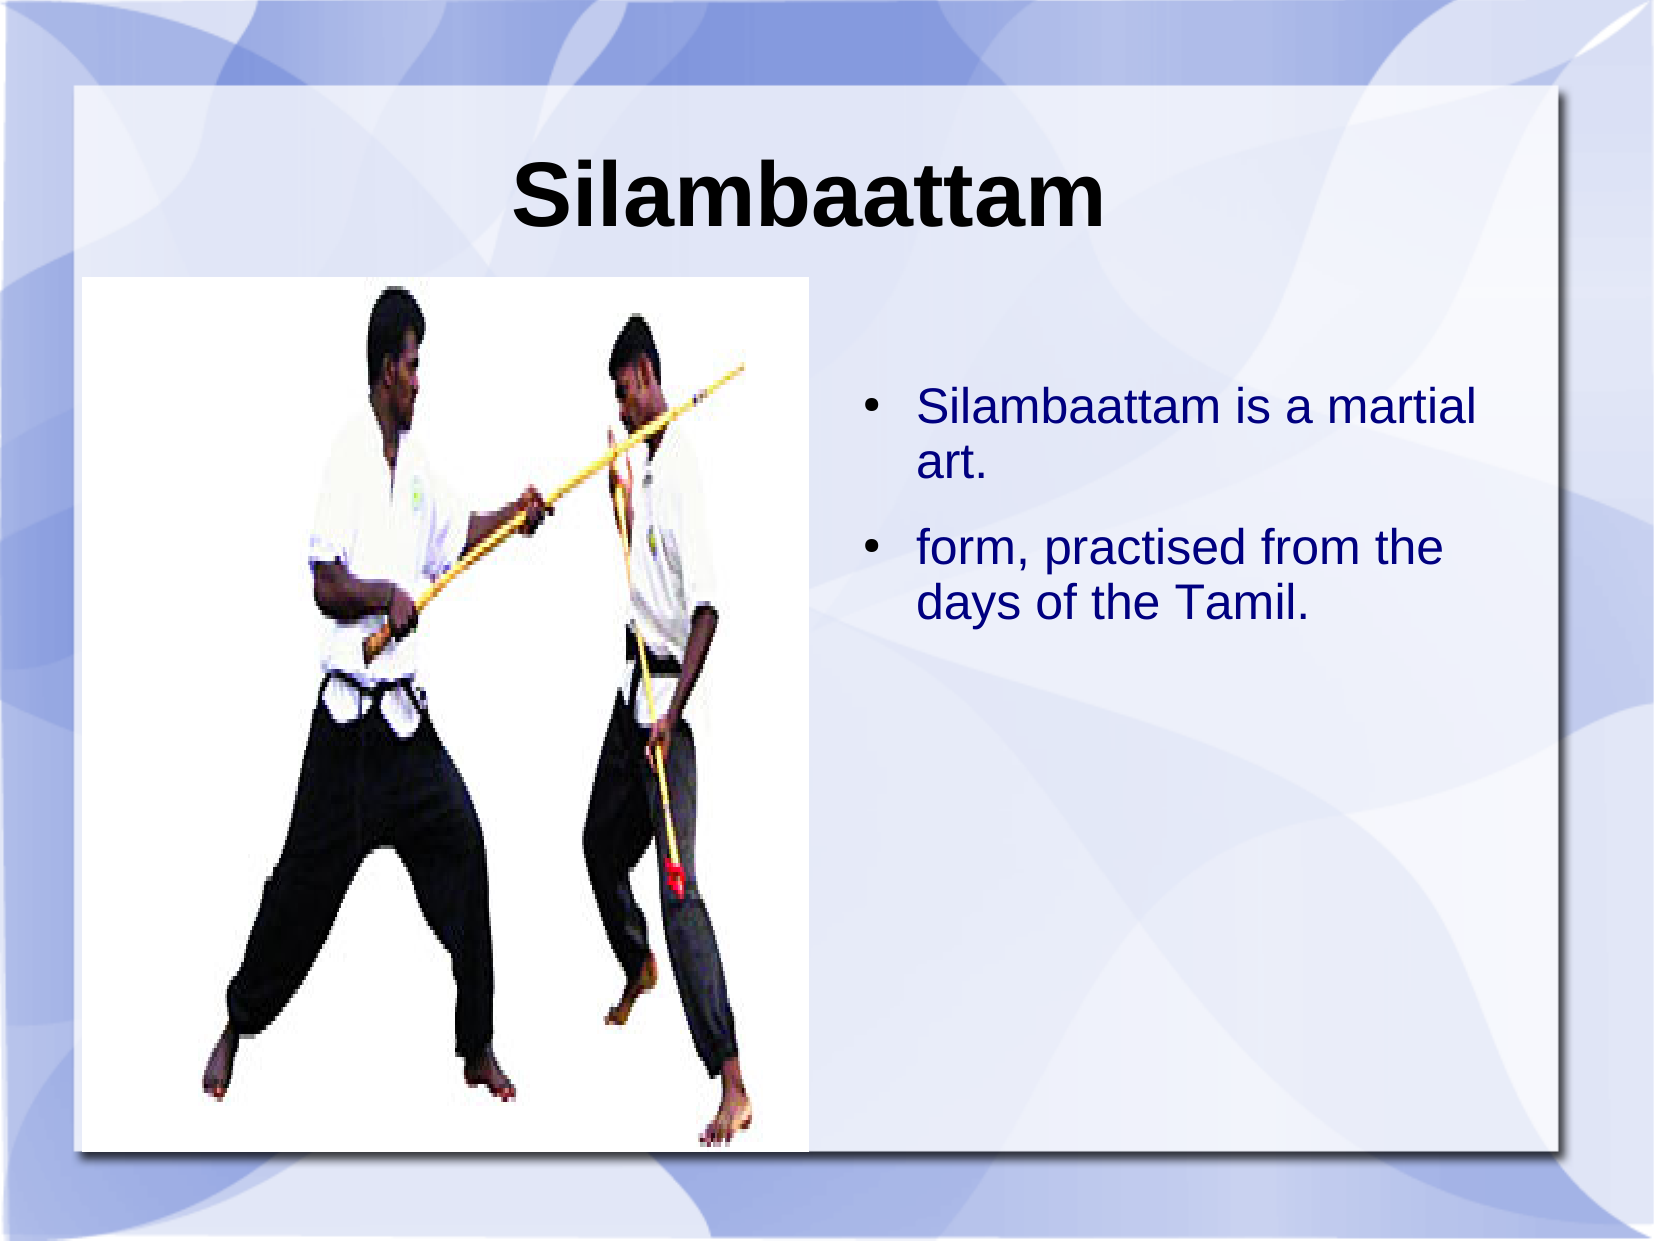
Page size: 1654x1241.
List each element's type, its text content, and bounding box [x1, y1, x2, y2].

picture [0, 0, 1654, 1241]
title Silambaattam [82, 90, 1536, 298]
list Silambaattam is a martial art. form, practised from the days of the Tamil. [845, 377, 1501, 721]
